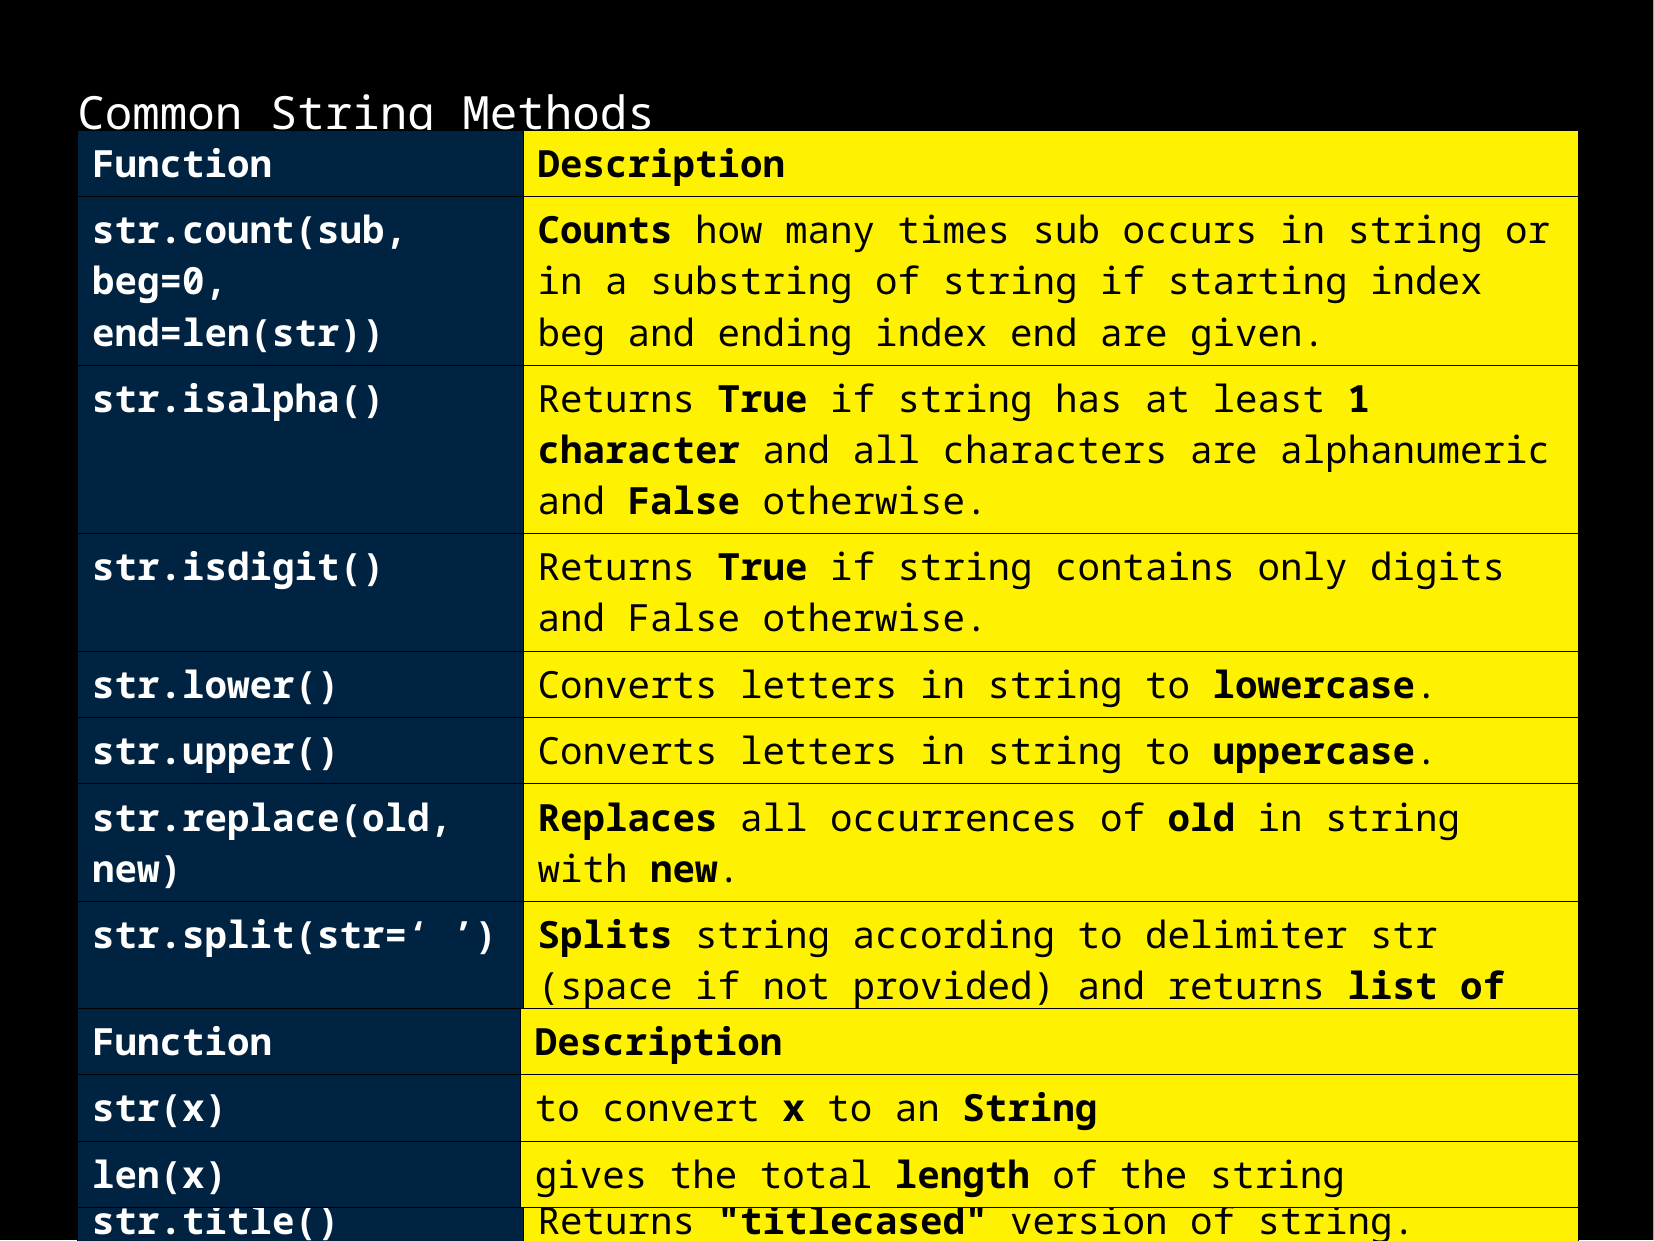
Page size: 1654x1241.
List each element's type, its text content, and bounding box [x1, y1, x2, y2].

table_header Function [78, 1009, 520, 1074]
table_cell gives the total length of the string [521, 1142, 1578, 1207]
table_cell to convert x to an String [521, 1075, 1578, 1141]
table_header Description [524, 131, 1578, 196]
table_cell str.replace(old, new) [78, 784, 523, 901]
table_cell str.upper() [78, 718, 523, 783]
table_cell len(x) [78, 1142, 520, 1207]
table_cell Counts how many times sub occurs in string or in a substring of string if starting index beg and ending index end are given. [524, 197, 1578, 365]
table_cell str.isalpha() [78, 366, 523, 533]
table_cell Replaces all occurrences of old in string with new. [524, 784, 1578, 901]
table_cell str.lower() [78, 652, 523, 717]
table_cell Returns "titlecased" version of string. [524, 1208, 1578, 1241]
table_header Description [521, 1009, 1578, 1074]
table_header Function [78, 131, 523, 196]
table_cell Returns True if string contains only digits and False otherwise. [524, 534, 1578, 651]
table_cell str.title() [78, 1208, 523, 1241]
table_cell str(x) [78, 1075, 520, 1141]
table_cell Converts letters in string to uppercase. [524, 718, 1578, 783]
table_cell str.isdigit() [78, 534, 523, 651]
table_cell Converts letters in string to lowercase. [524, 652, 1578, 717]
text_box Common String Methods Common String Functions [62, 72, 1591, 1013]
table_cell Splits string according to delimiter str (space if not provided) and returns list of substrings. [524, 902, 1578, 1008]
table_cell str.count(sub, beg=0, end=len(str)) [78, 197, 523, 365]
table_cell Returns True if string has at least 1 character and all characters are alphanumeric and False otherwise. [524, 366, 1578, 533]
table_cell str.split(str=‘ ’) [78, 902, 523, 1008]
